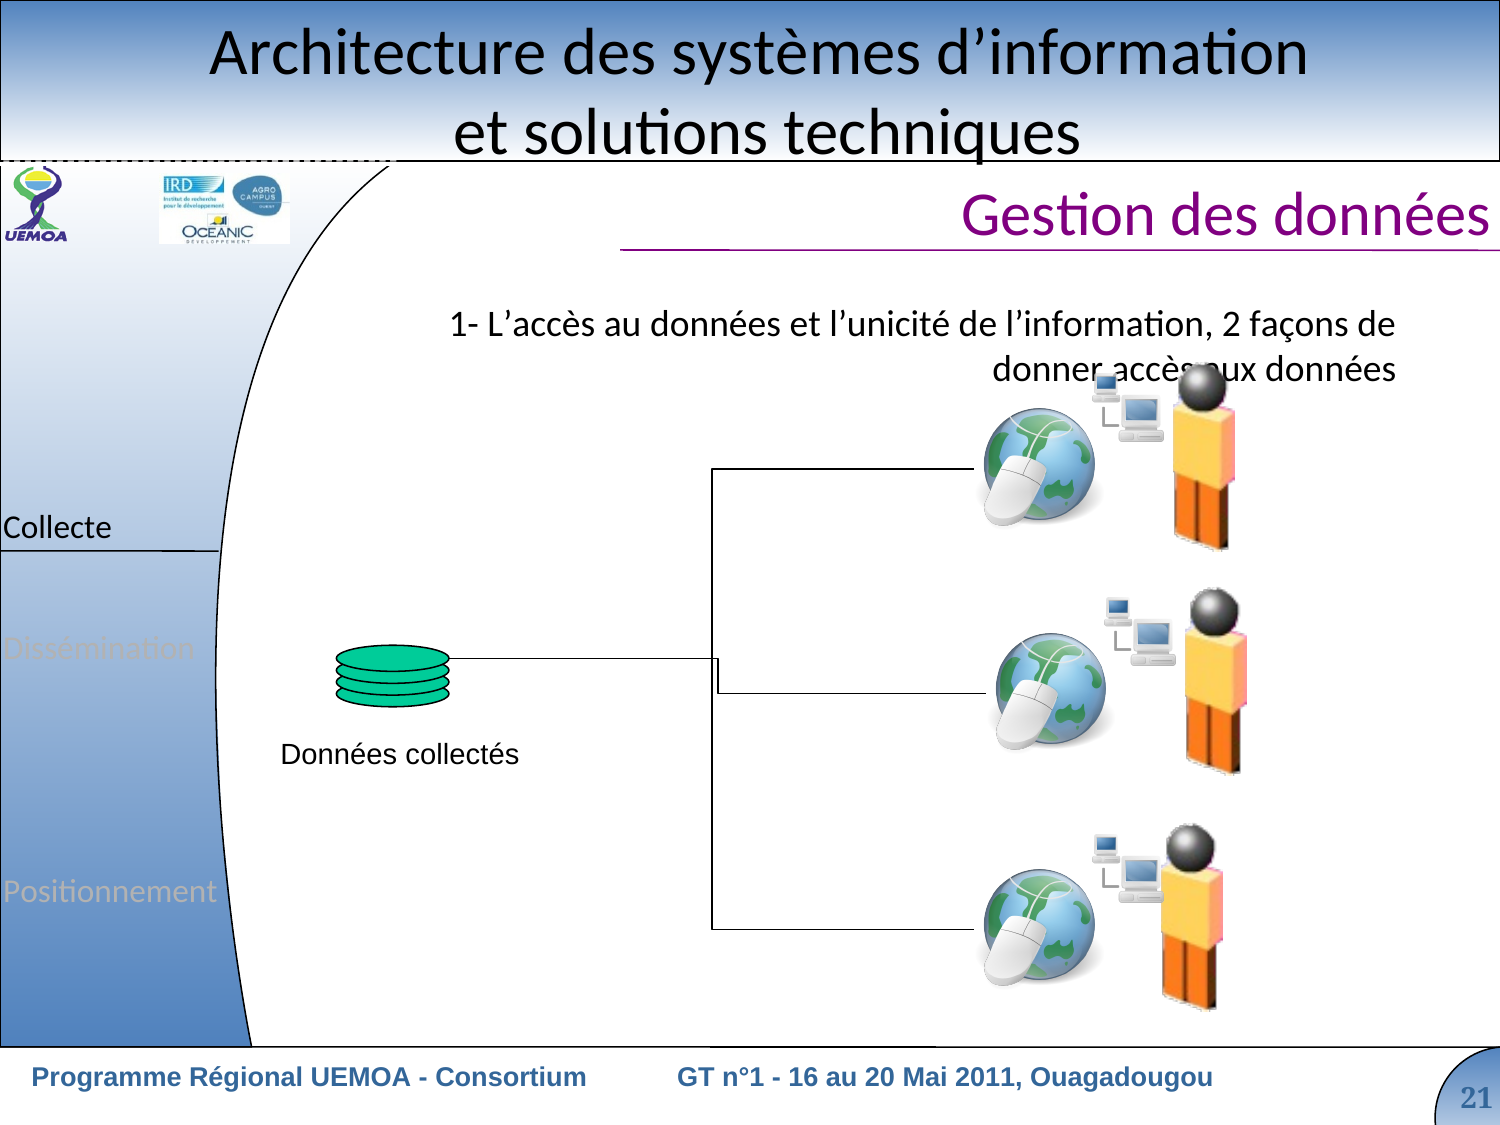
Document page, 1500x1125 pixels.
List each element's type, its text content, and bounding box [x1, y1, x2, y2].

picture [974, 373, 1164, 530]
picture [1185, 586, 1247, 776]
text_box Collecte Dissémination Positionnement [0, 497, 314, 1039]
picture [1173, 361, 1235, 552]
picture [974, 822, 1223, 1012]
picture [0, 166, 73, 244]
text_box 1- L’accès au données et l’unicité de l’information, 2 façons de donner accès aux données [407, 290, 1412, 442]
text_box Architecture des systèmes d’information et solutions techniques [53, 0, 1483, 161]
text_box Gestion des données [265, 165, 1500, 256]
picture [986, 597, 1176, 754]
picture [159, 173, 265, 244]
text_box Données collectés [314, 727, 535, 779]
